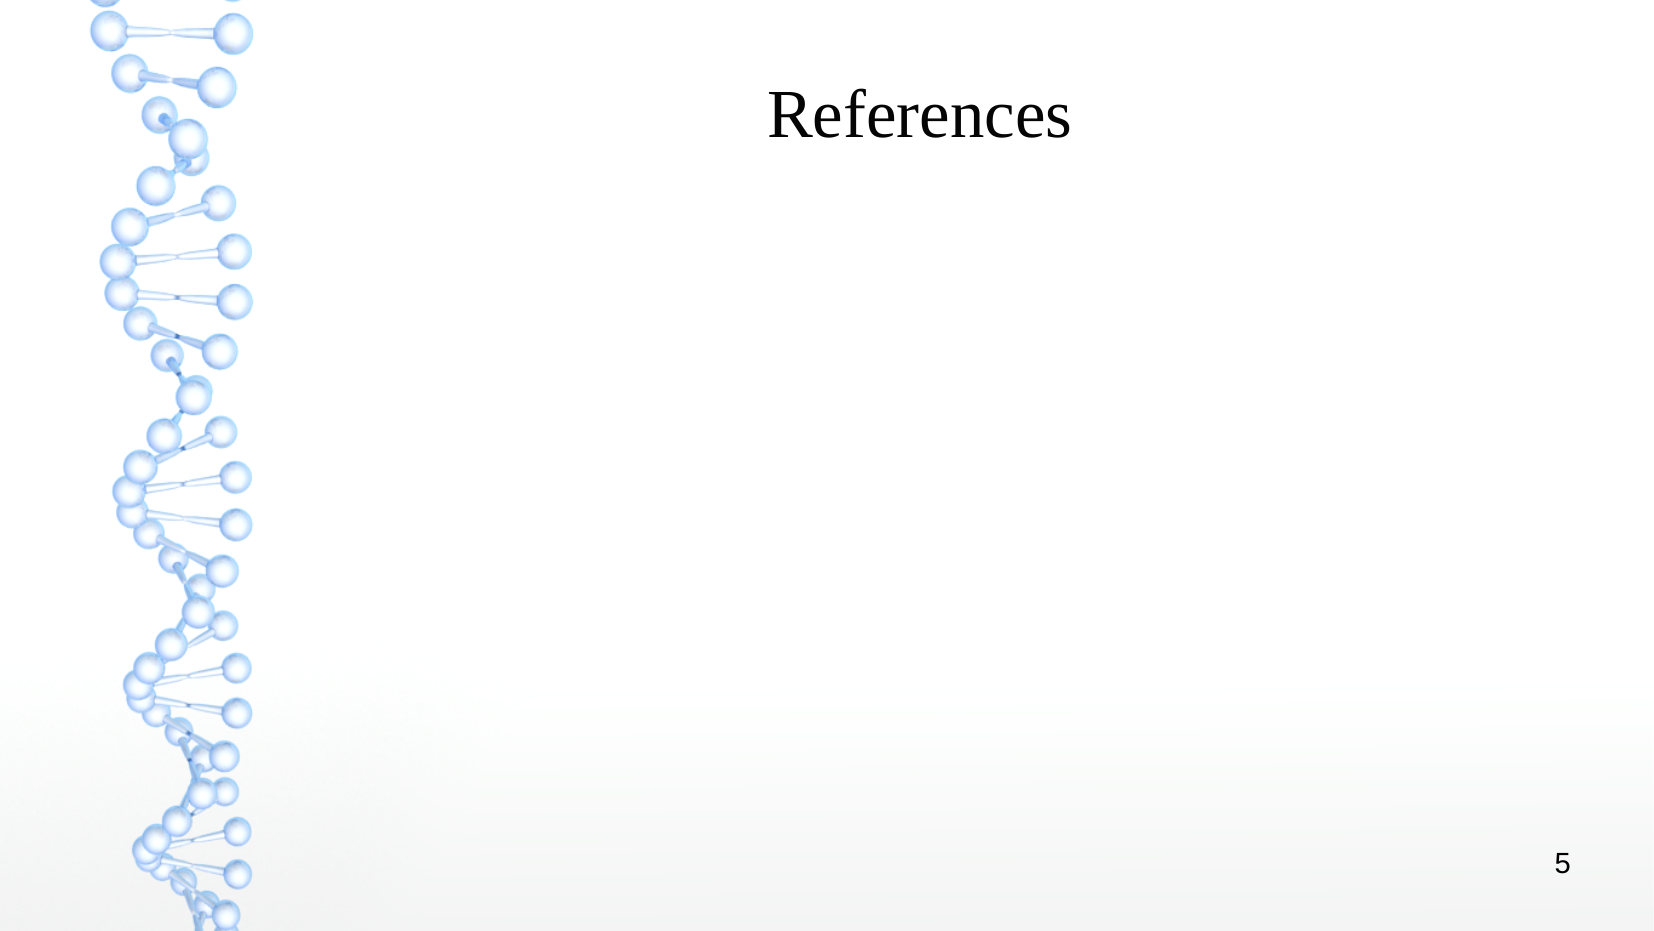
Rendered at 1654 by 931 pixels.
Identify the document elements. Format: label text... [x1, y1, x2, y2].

title References [269, 37, 1571, 193]
picture [0, 0, 1654, 931]
